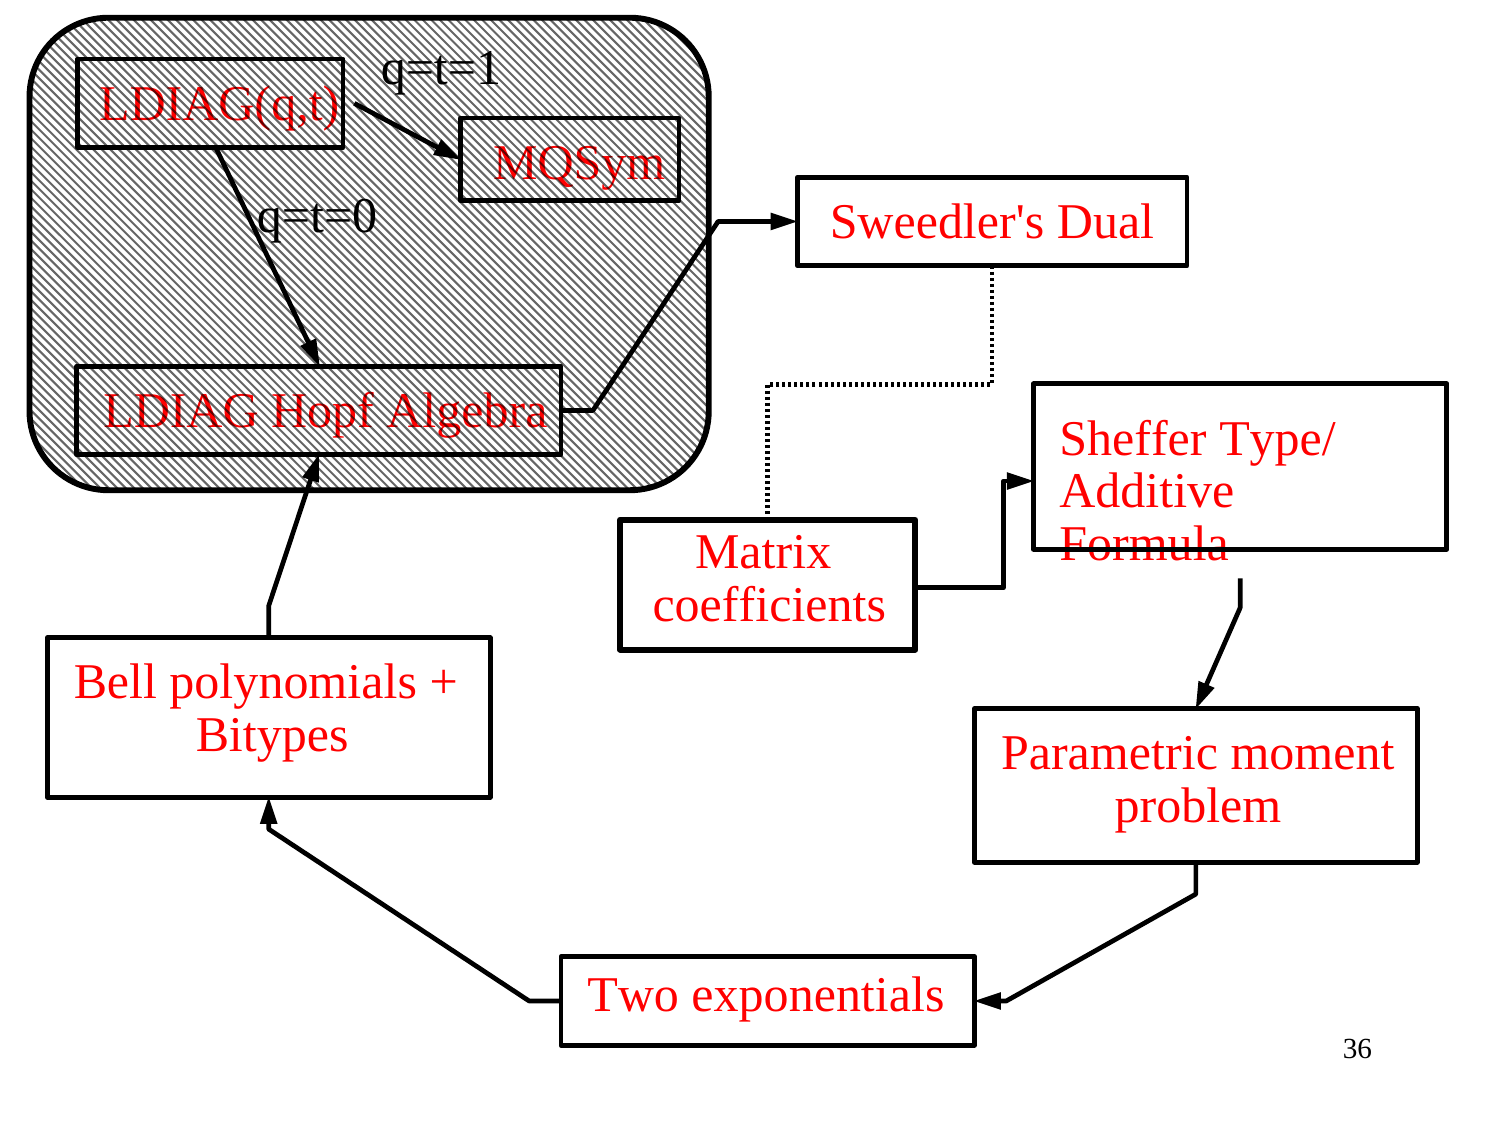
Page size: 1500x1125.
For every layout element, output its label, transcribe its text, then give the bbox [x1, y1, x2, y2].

text_box Sheffer Type/ Additive Formula [1044, 405, 1432, 539]
text_box Sweedler's Dual [814, 188, 1182, 261]
text_box Matrix coefficients [637, 523, 901, 645]
text_box [29, 17, 709, 491]
text_box Parametric moment problem [986, 720, 1409, 846]
text_box Two exponentials [572, 962, 960, 1034]
text_box Bell polynomials + Bitypes [59, 649, 486, 775]
